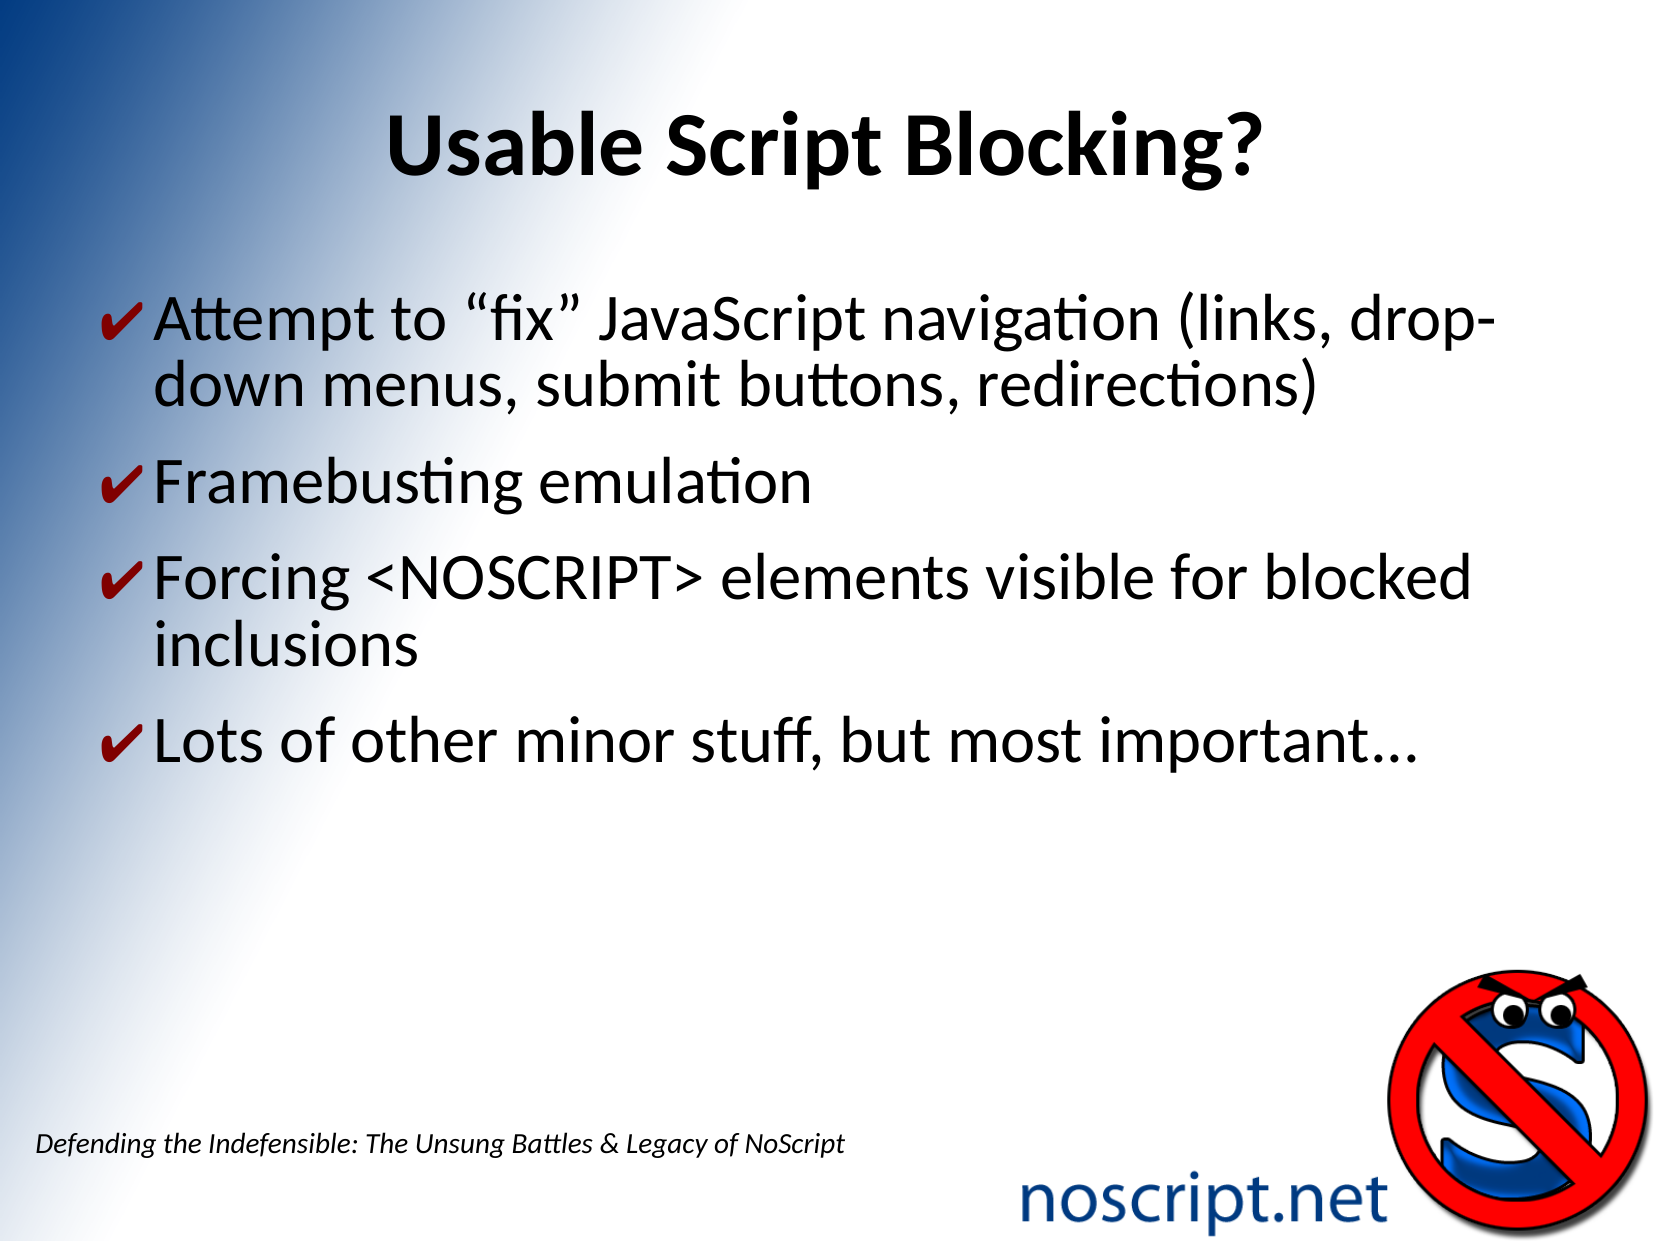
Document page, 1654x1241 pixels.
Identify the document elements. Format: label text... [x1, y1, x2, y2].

title Usable Script Blocking? [82, 49, 1571, 257]
list Attempt to “fix” JavaScript navigation (links, drop-down menus, submit buttons, redirections) Framebusting emulation Forcing <NOSCRIPT> elements visible for blocked inclusions Lots of other minor stuff, but most important... [82, 290, 1571, 1010]
picture [0, 0, 1654, 1241]
